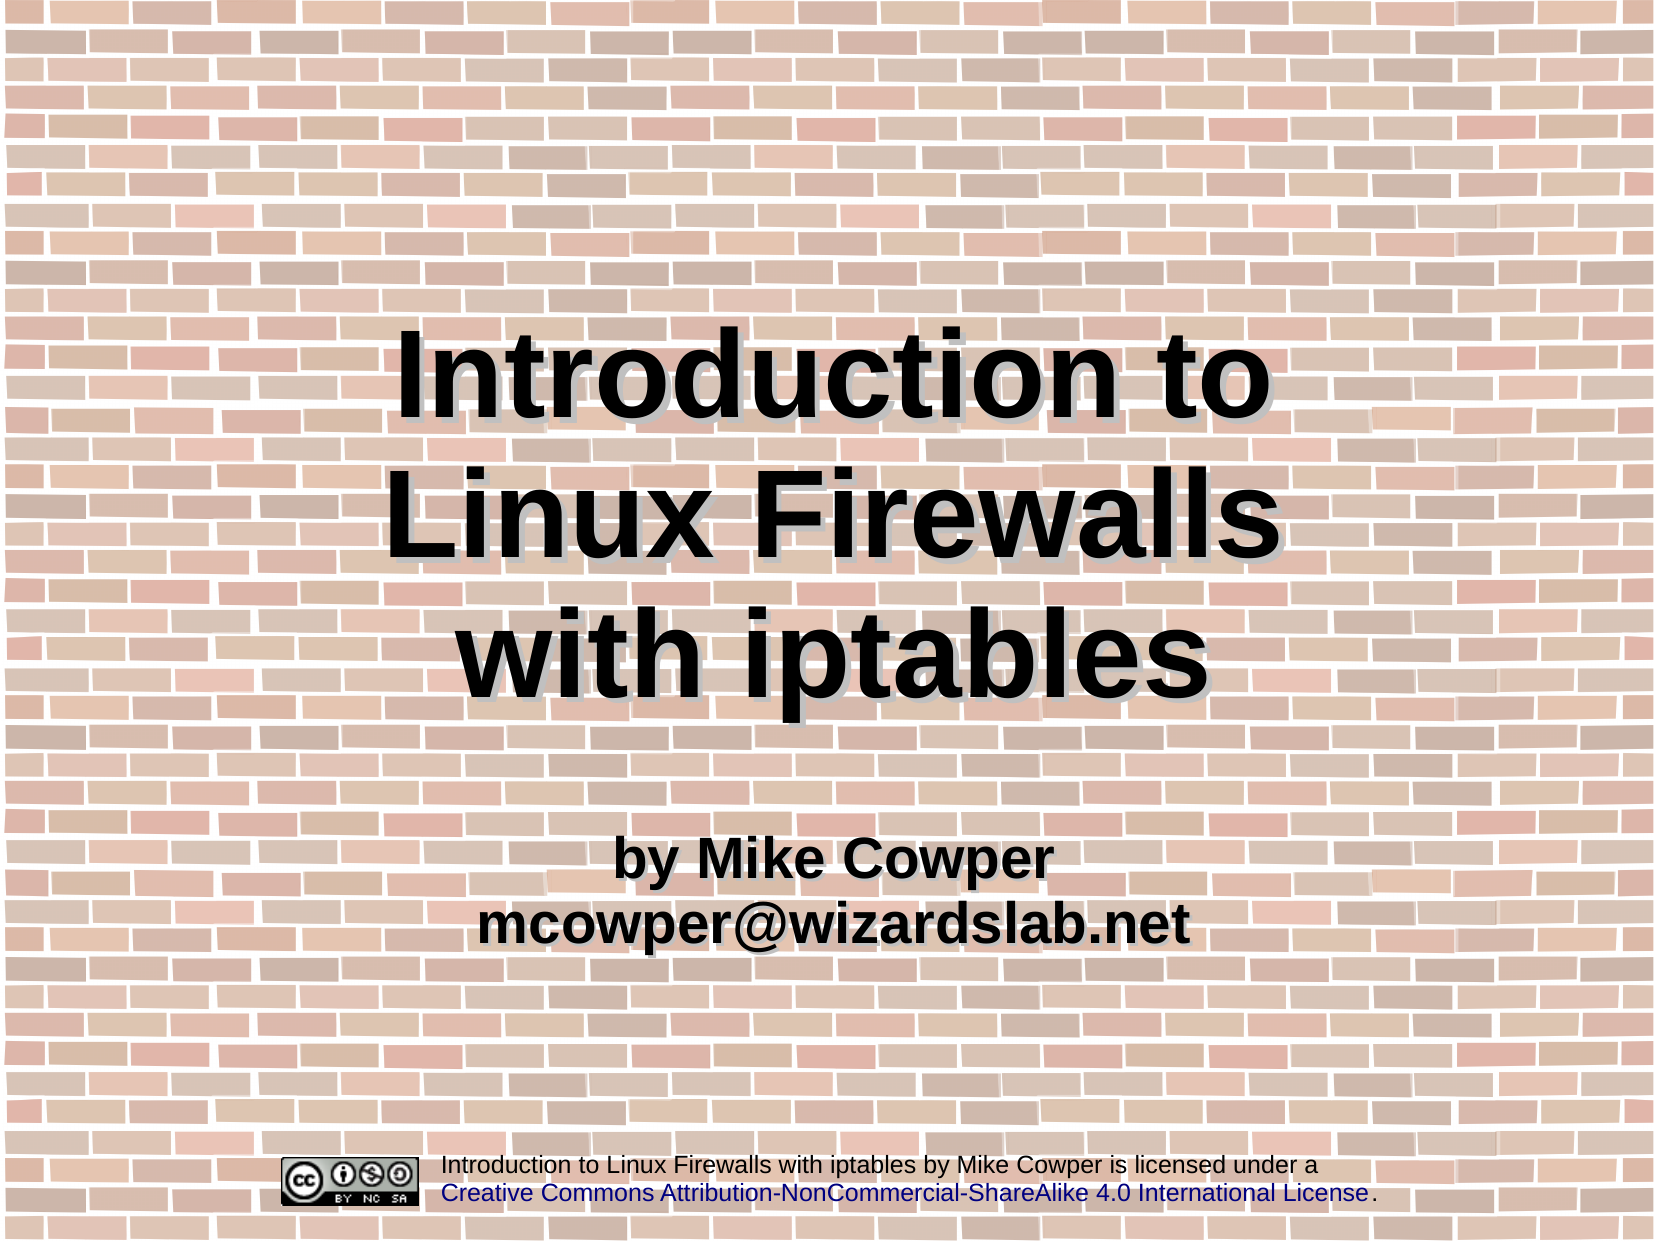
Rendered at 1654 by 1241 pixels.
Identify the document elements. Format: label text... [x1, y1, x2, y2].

text_box Introduction to Linux Firewalls with iptables by Mike Cowper is licensed under a Creative Commons Attribution-NonCommercial-ShareAlike 4.0 International License. [426, 1143, 1438, 1214]
picture [0, 0, 1654, 1241]
title Introduction to Linux Firewalls with iptables by Mike Cowper mcowper@wizardslab.net [90, 304, 1579, 957]
